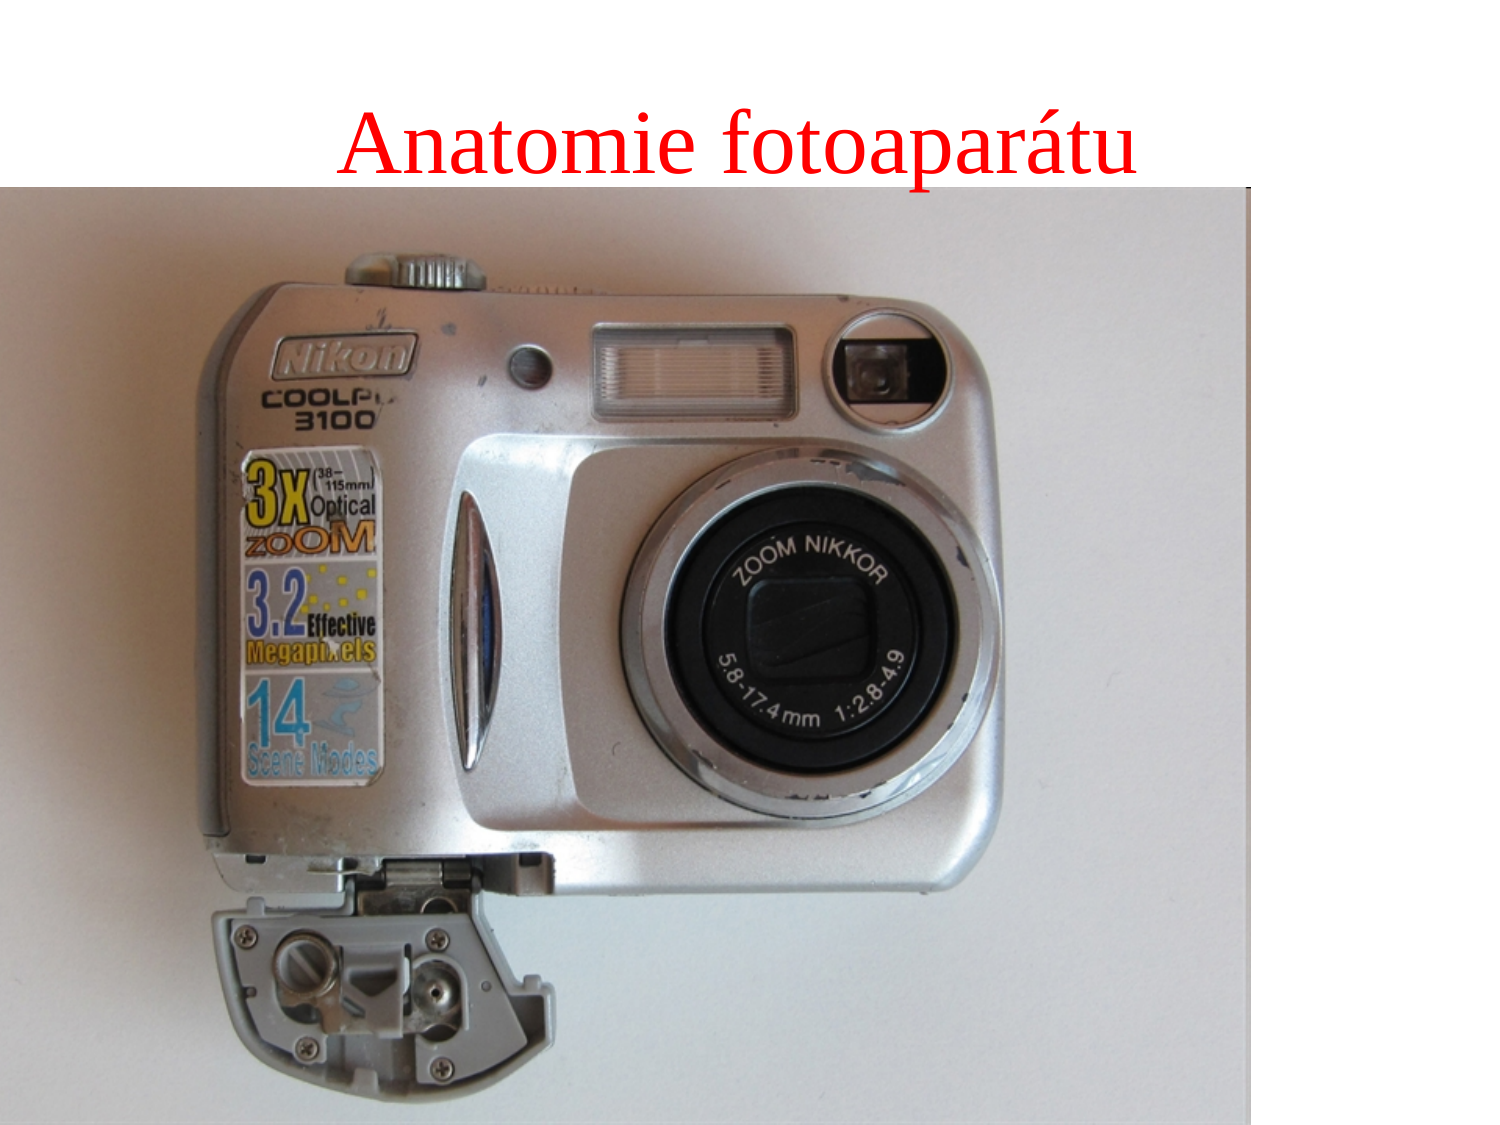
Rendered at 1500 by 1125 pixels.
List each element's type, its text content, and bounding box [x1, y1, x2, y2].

title Anatomie fotoaparátu [100, 42, 1376, 231]
picture [0, 187, 1251, 1125]
